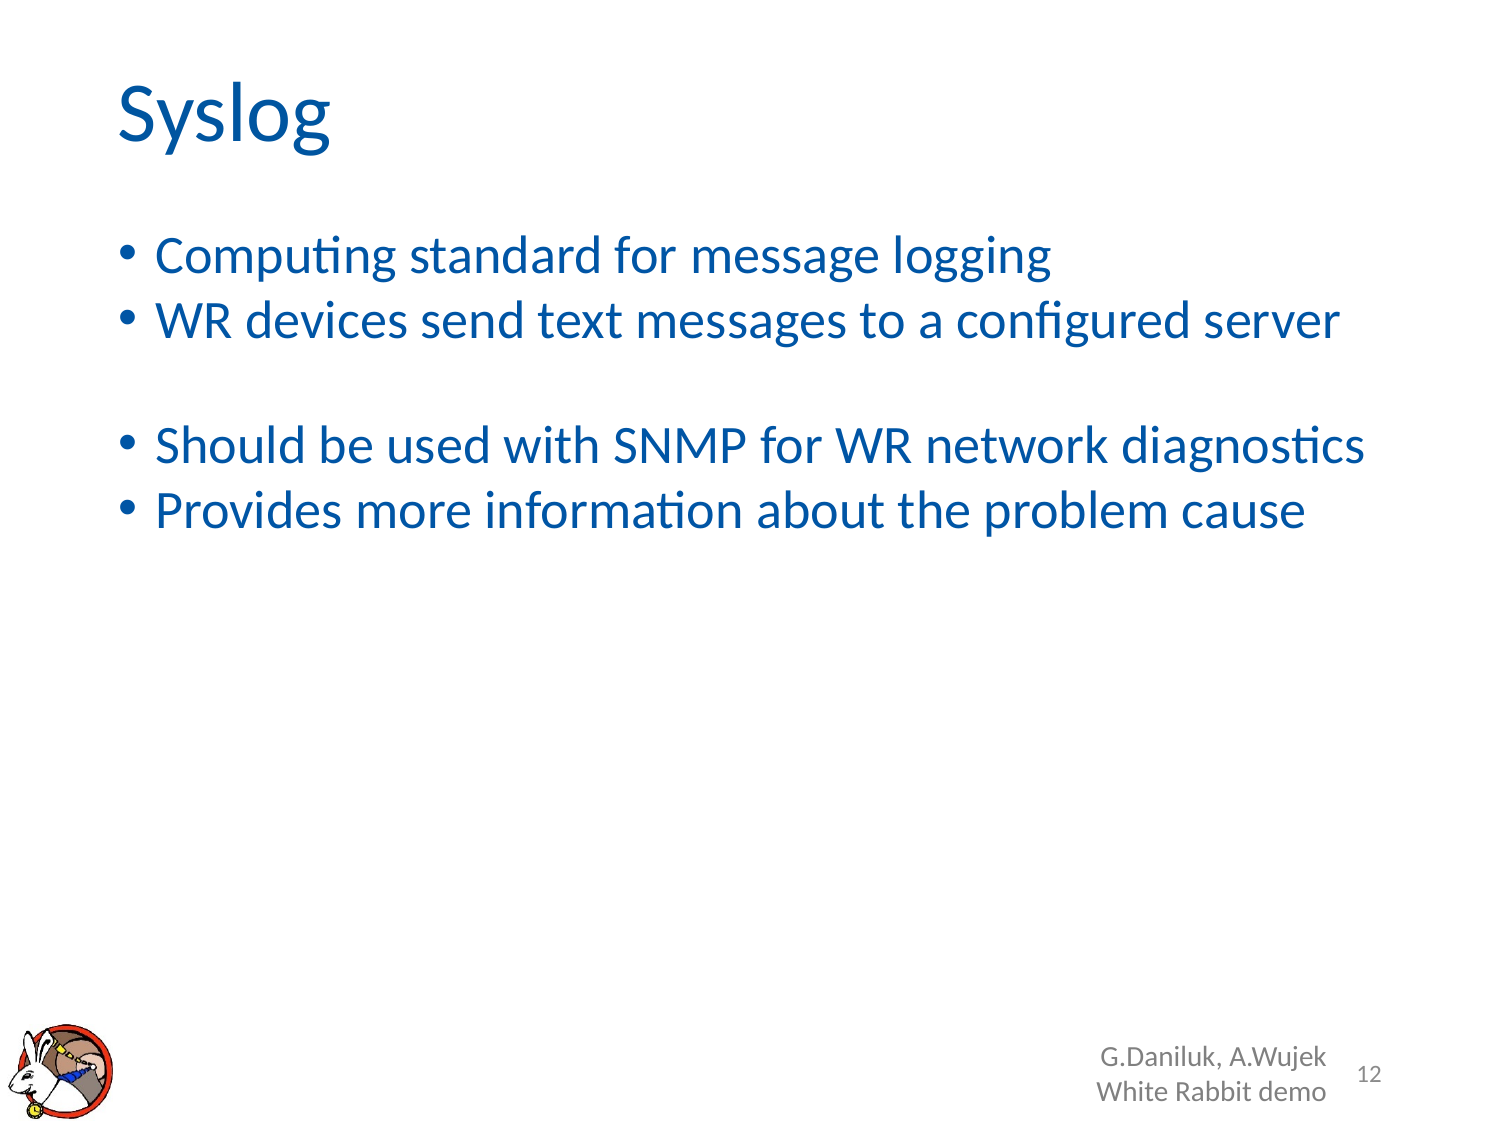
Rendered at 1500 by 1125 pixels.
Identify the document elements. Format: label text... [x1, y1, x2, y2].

text_box Syslog [103, 59, 1397, 169]
text_box Computing standard for message logging WR devices send text messages to a configured server Should be used with SNMP for WR network diagnostics Provides more information about the problem cause [103, 211, 1397, 1013]
picture [7, 1024, 113, 1121]
